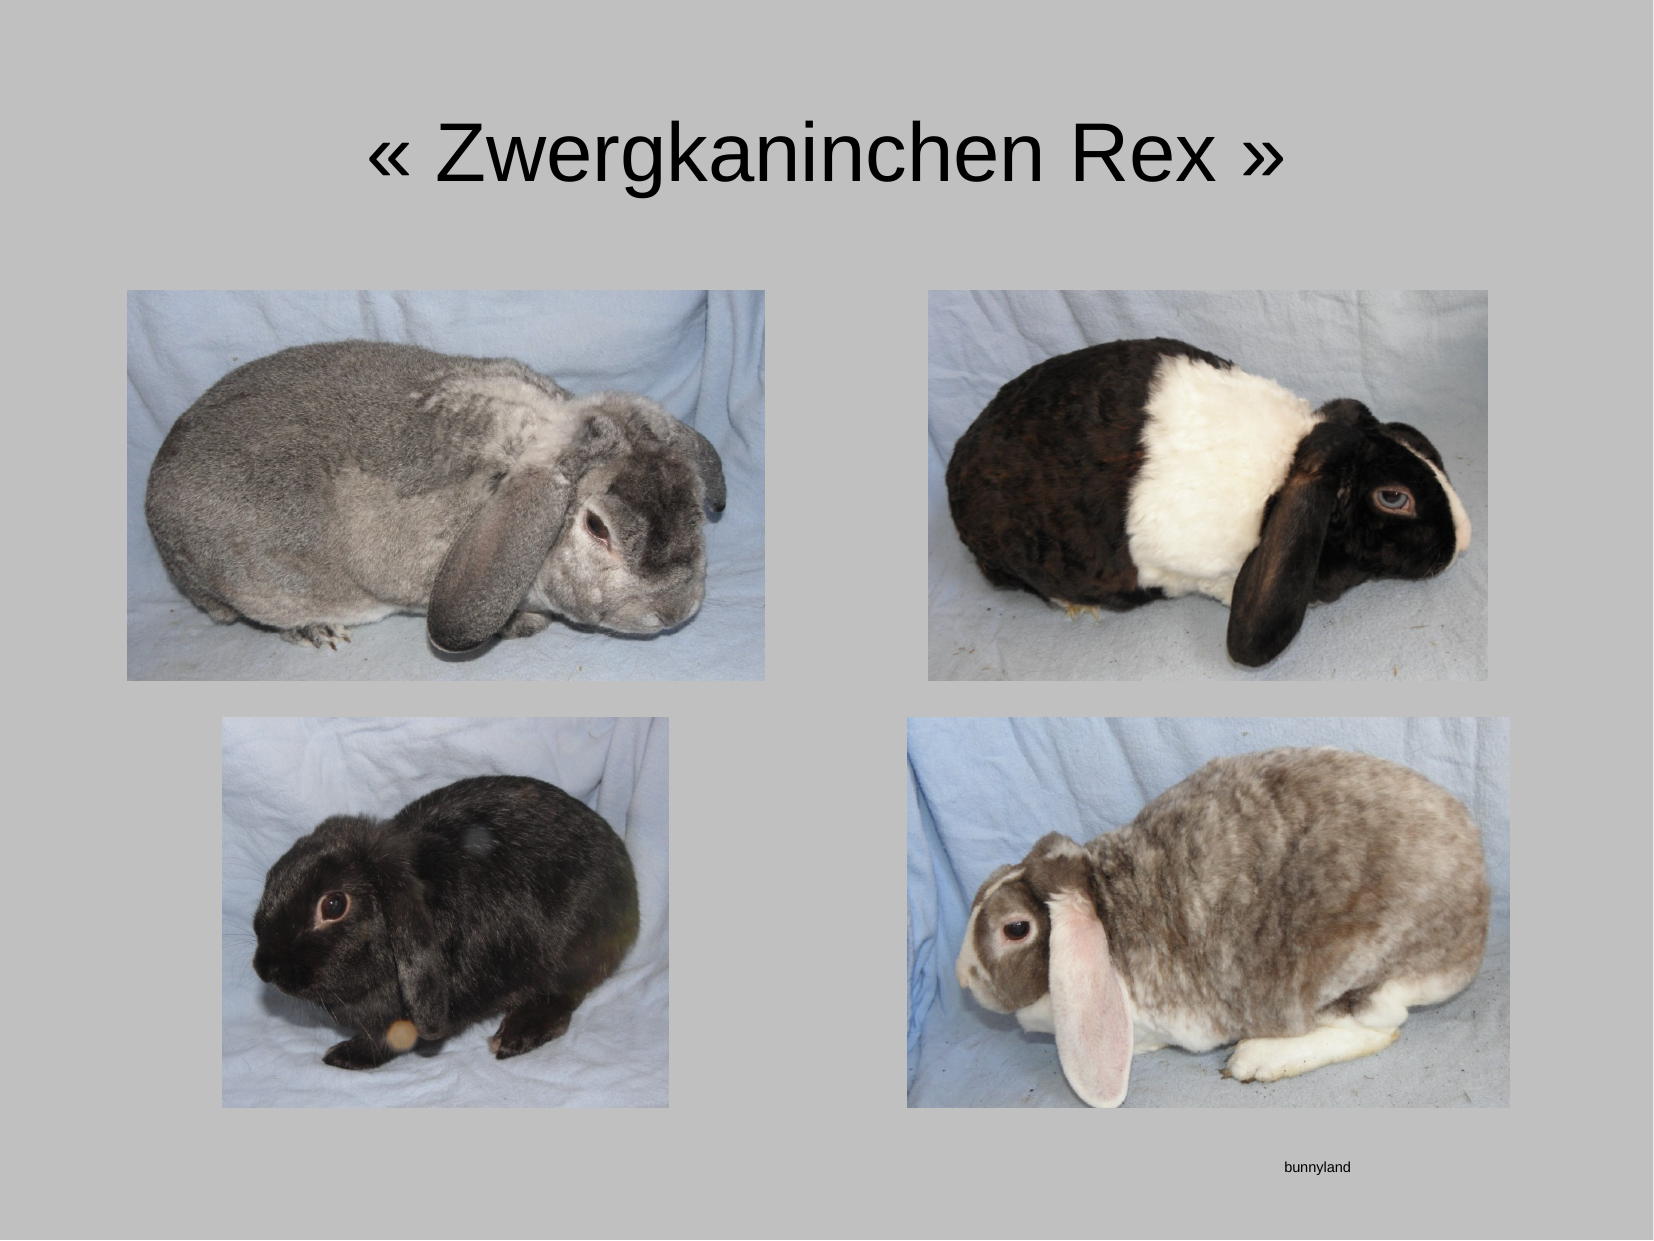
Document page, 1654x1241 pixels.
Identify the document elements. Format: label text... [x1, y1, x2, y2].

picture [928, 290, 1488, 681]
picture [907, 717, 1510, 1109]
text_box bunnyland [1269, 1151, 1565, 1183]
picture [222, 717, 669, 1109]
picture [127, 290, 765, 681]
title « Zwergkaninchen Rex » [82, 49, 1571, 257]
